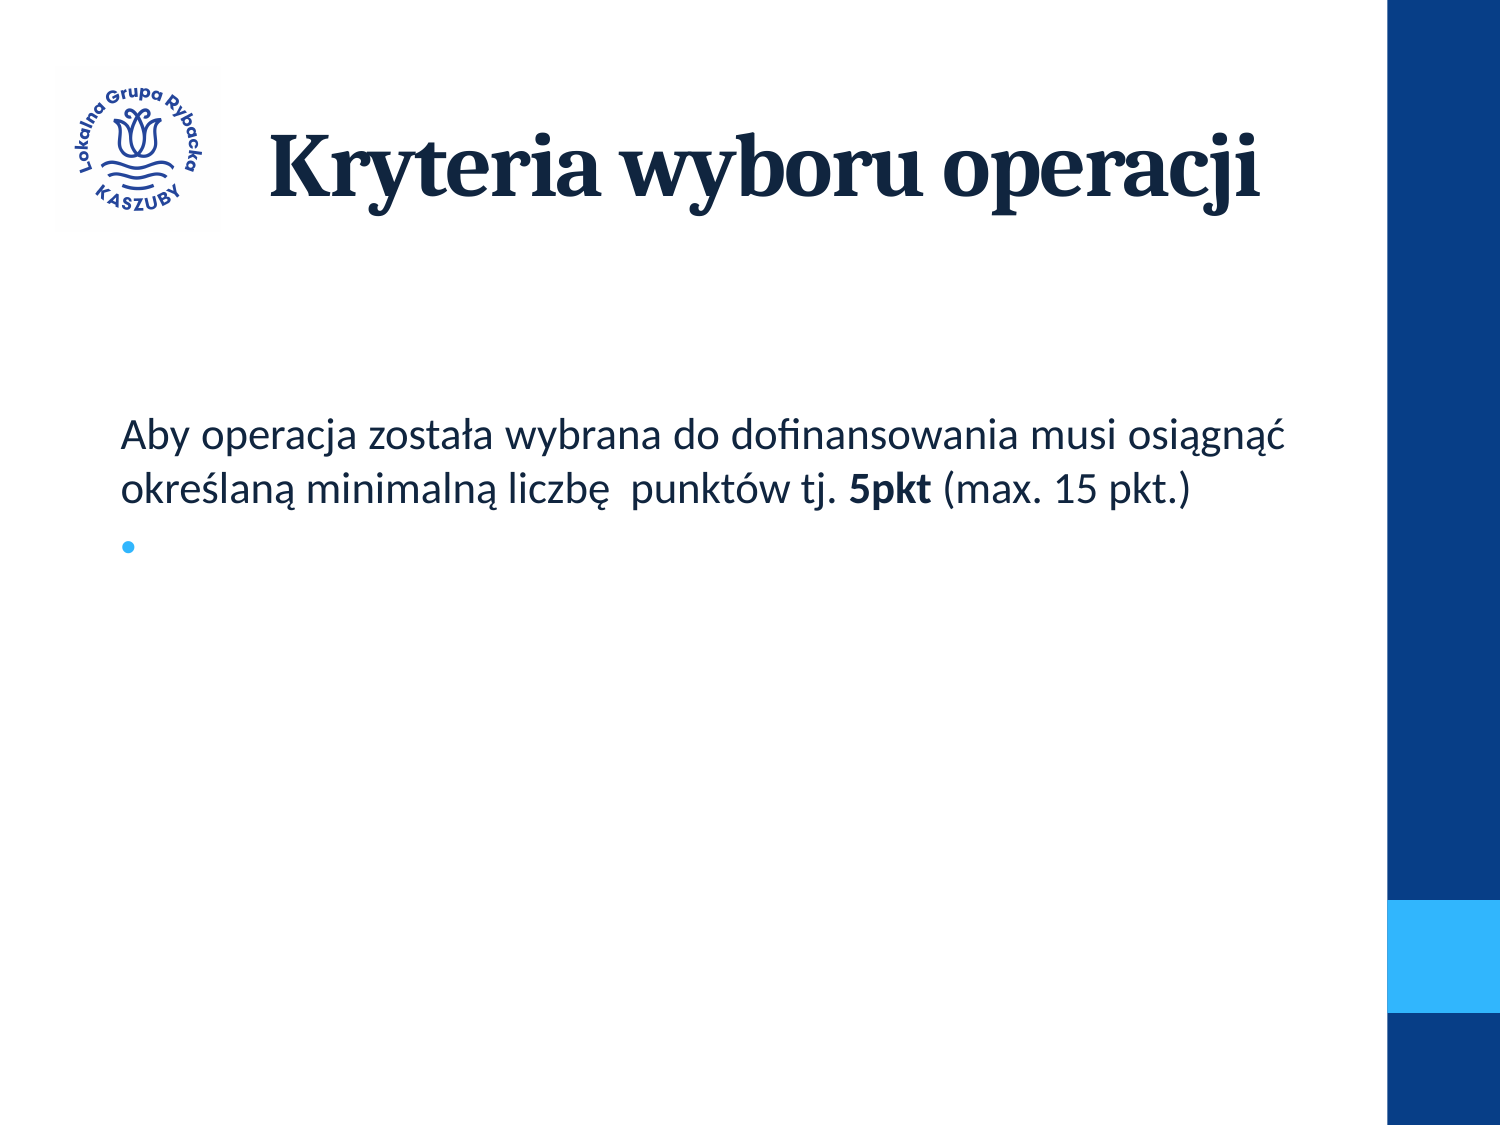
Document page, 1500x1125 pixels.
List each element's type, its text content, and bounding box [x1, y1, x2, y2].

picture [55, 66, 221, 232]
list Aby operacja została wybrana do dofinansowania musi osiągnąć określaną minimalną liczbę punktów tj. 5pkt (max. 15 pkt.) [76, 397, 1302, 539]
title Kryteria wyboru operacji [253, 30, 1326, 289]
